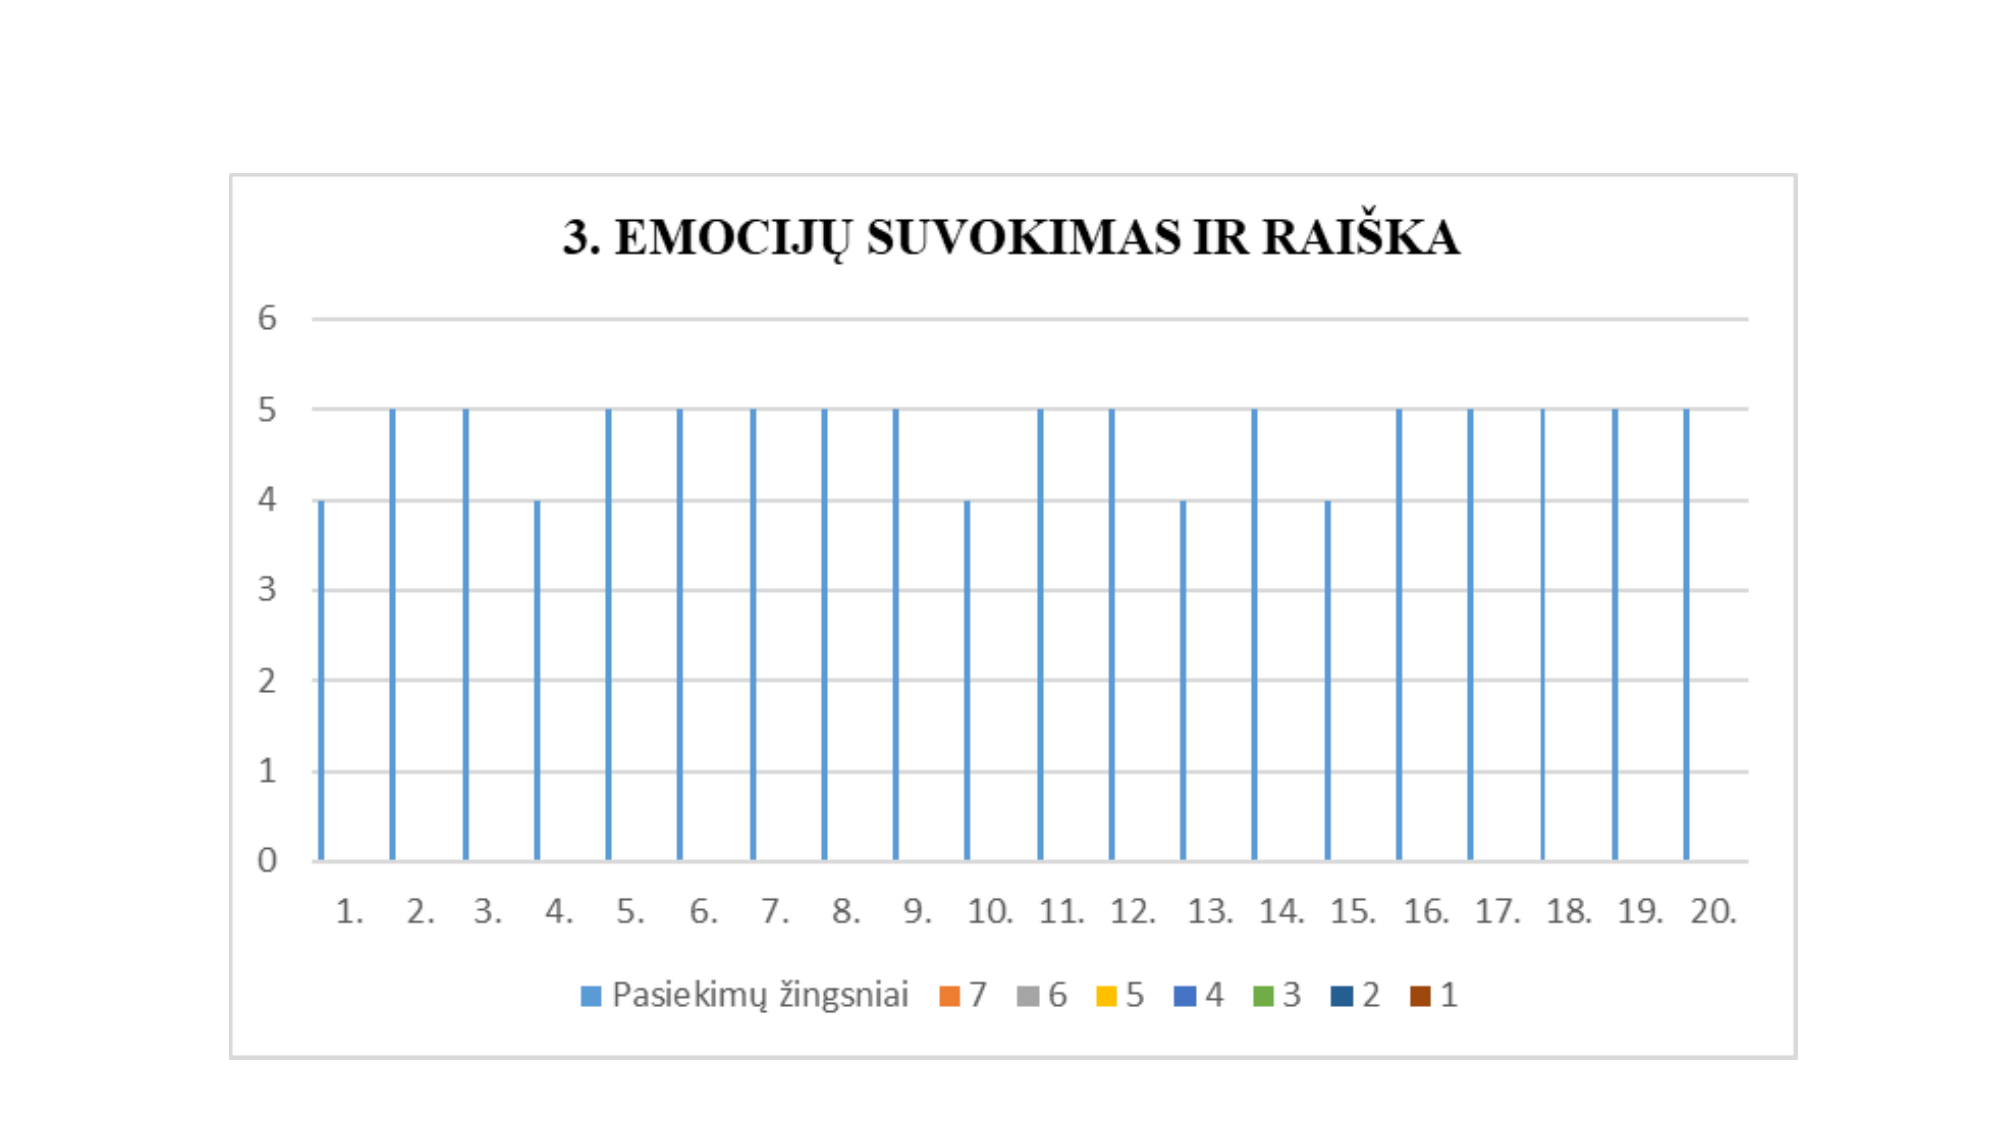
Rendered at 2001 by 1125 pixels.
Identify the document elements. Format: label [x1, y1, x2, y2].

picture [229, 173, 1798, 1060]
